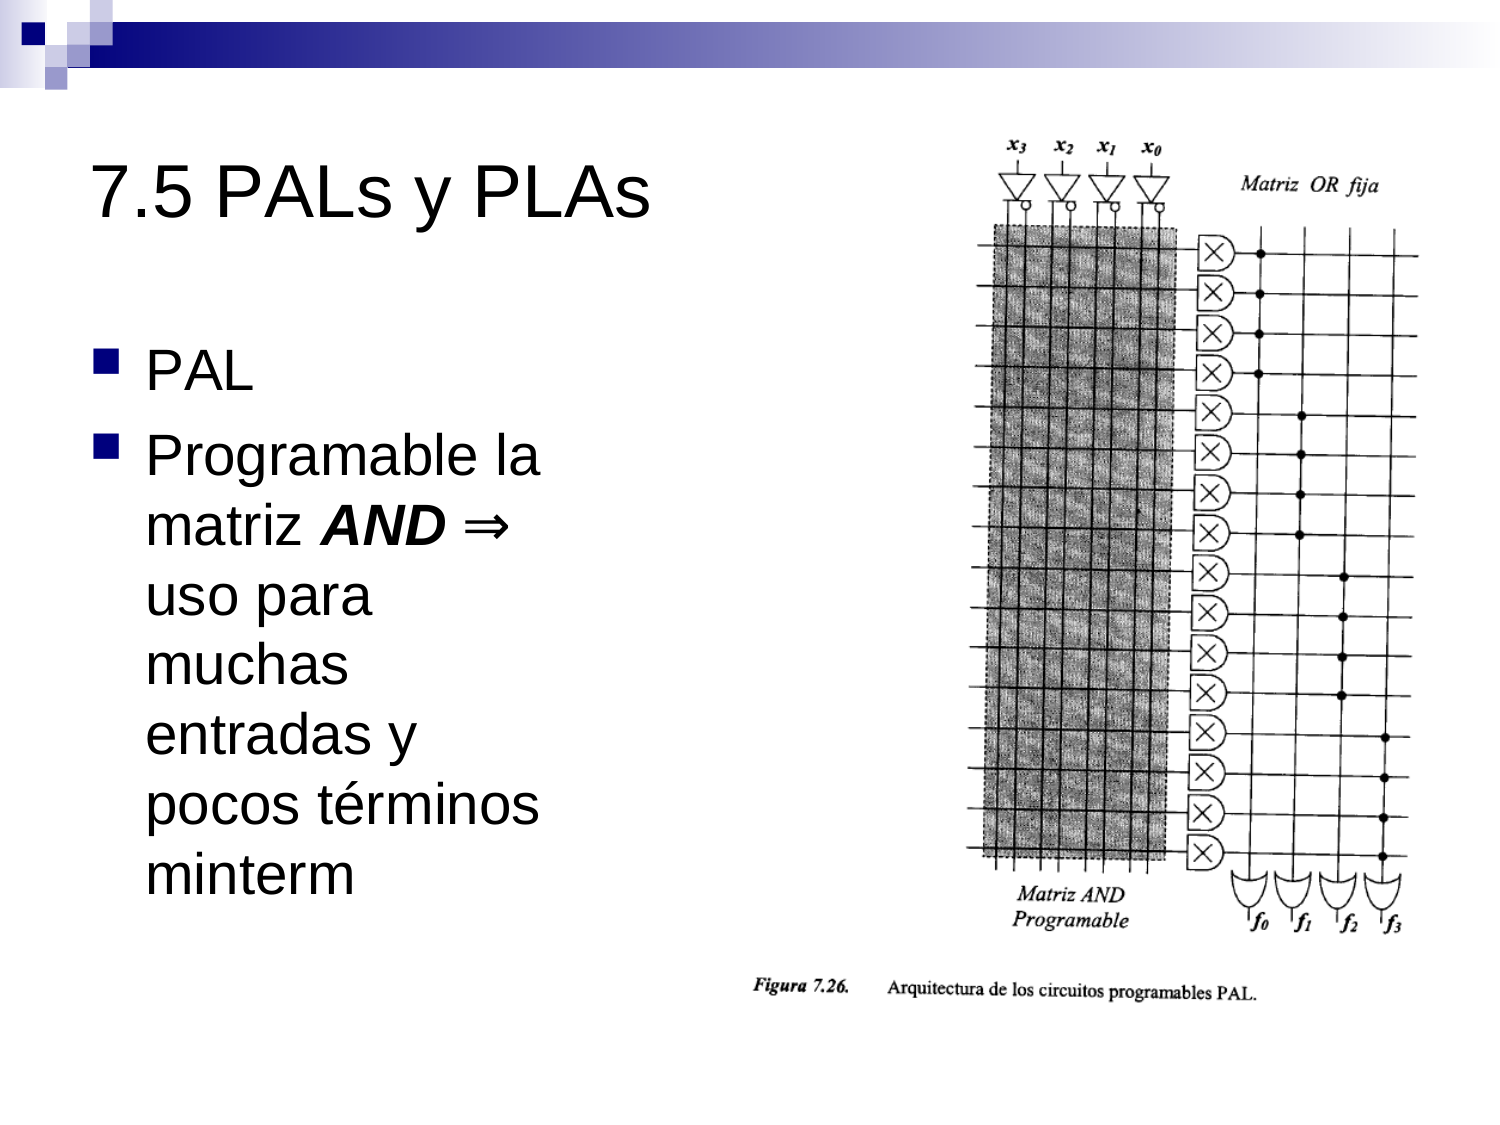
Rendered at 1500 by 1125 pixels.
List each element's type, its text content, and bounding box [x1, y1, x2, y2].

picture [738, 137, 1439, 1016]
title 7.5 PALs y PLAs [75, 75, 1426, 301]
list PAL Programable la matriz AND ⇒ uso para muchas entradas y pocos términos minterm [74, 324, 573, 963]
